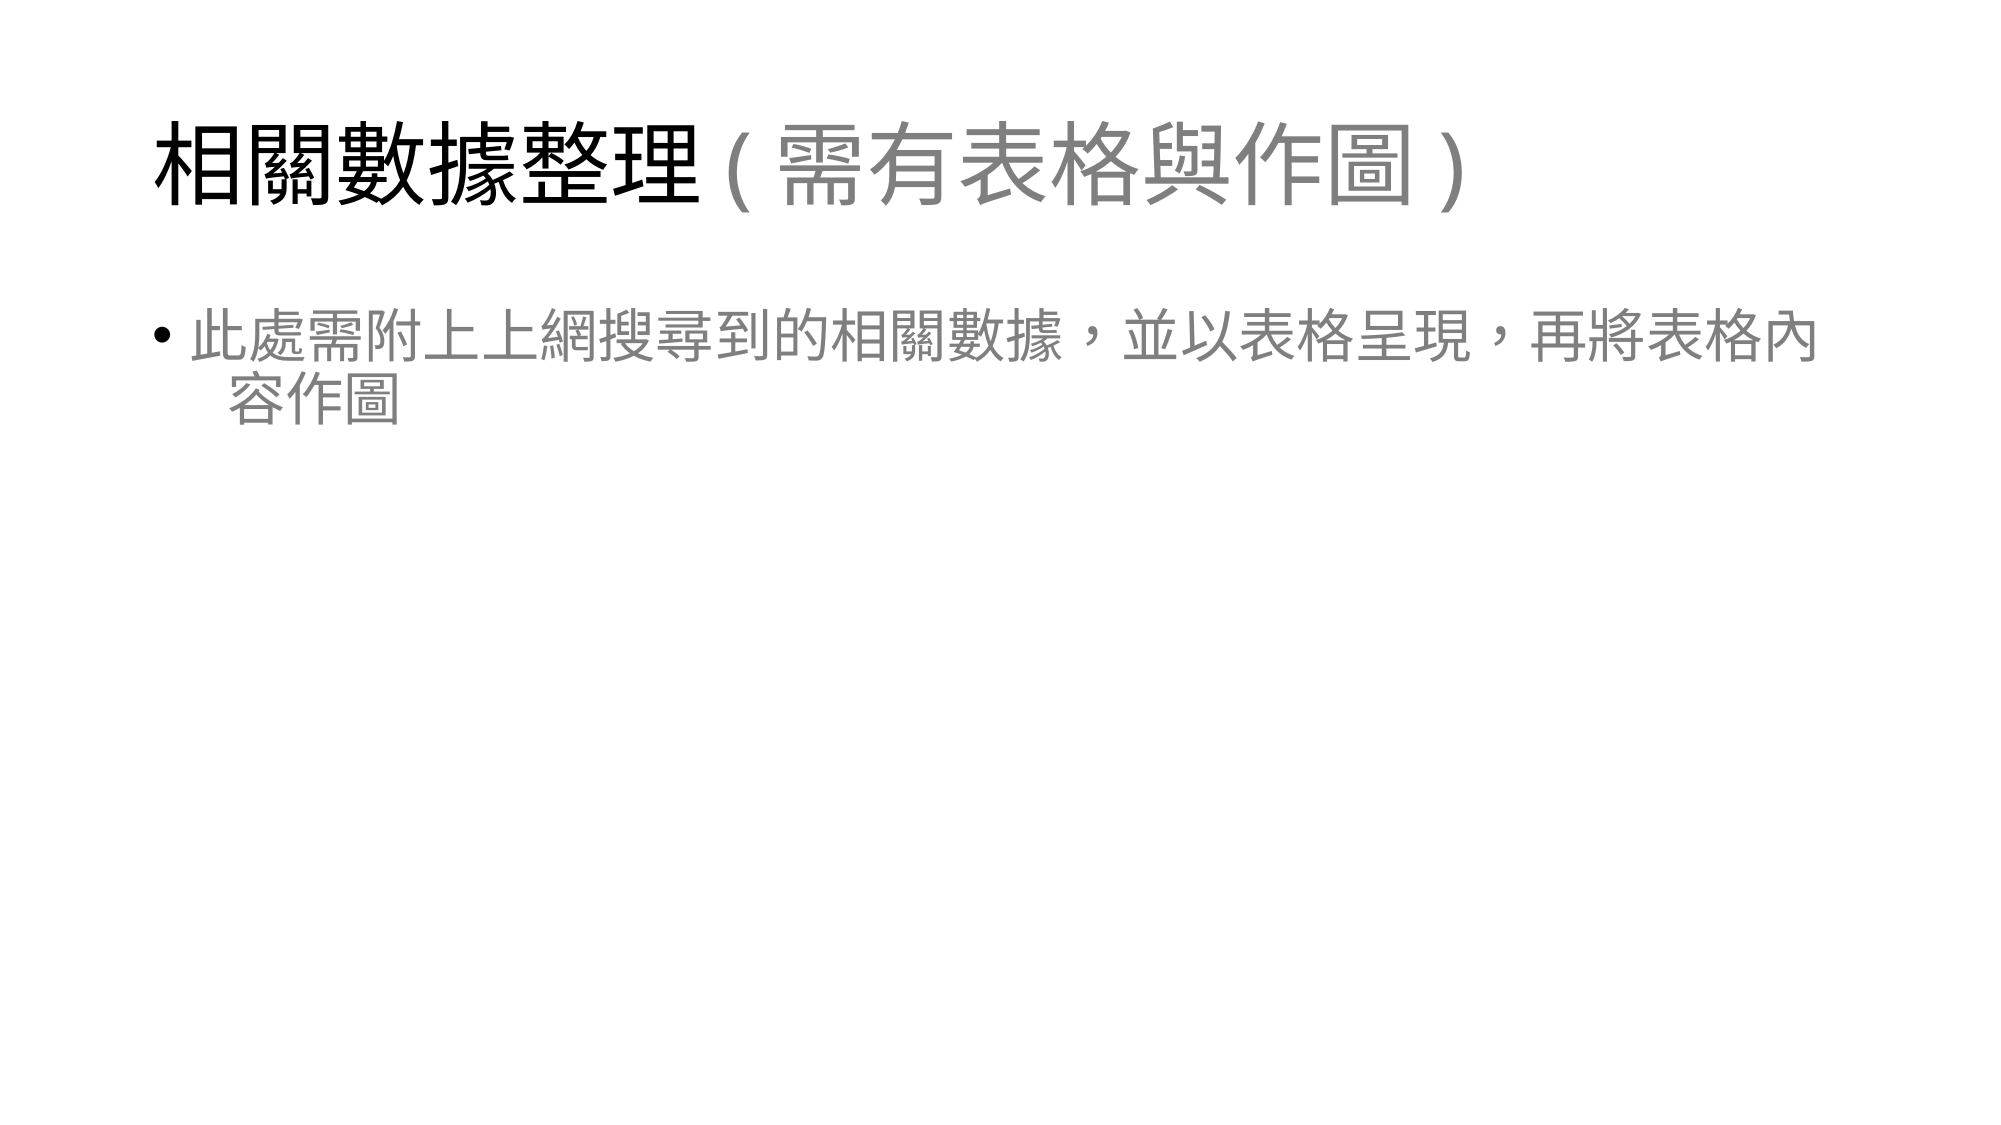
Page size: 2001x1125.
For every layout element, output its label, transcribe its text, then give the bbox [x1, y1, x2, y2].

title 相關數據整理(需有表格與作圖) [137, 59, 1863, 278]
list 此處需附上上網搜尋到的相關數據，並以表格呈現，再將表格內容作圖 [137, 299, 1863, 1014]
